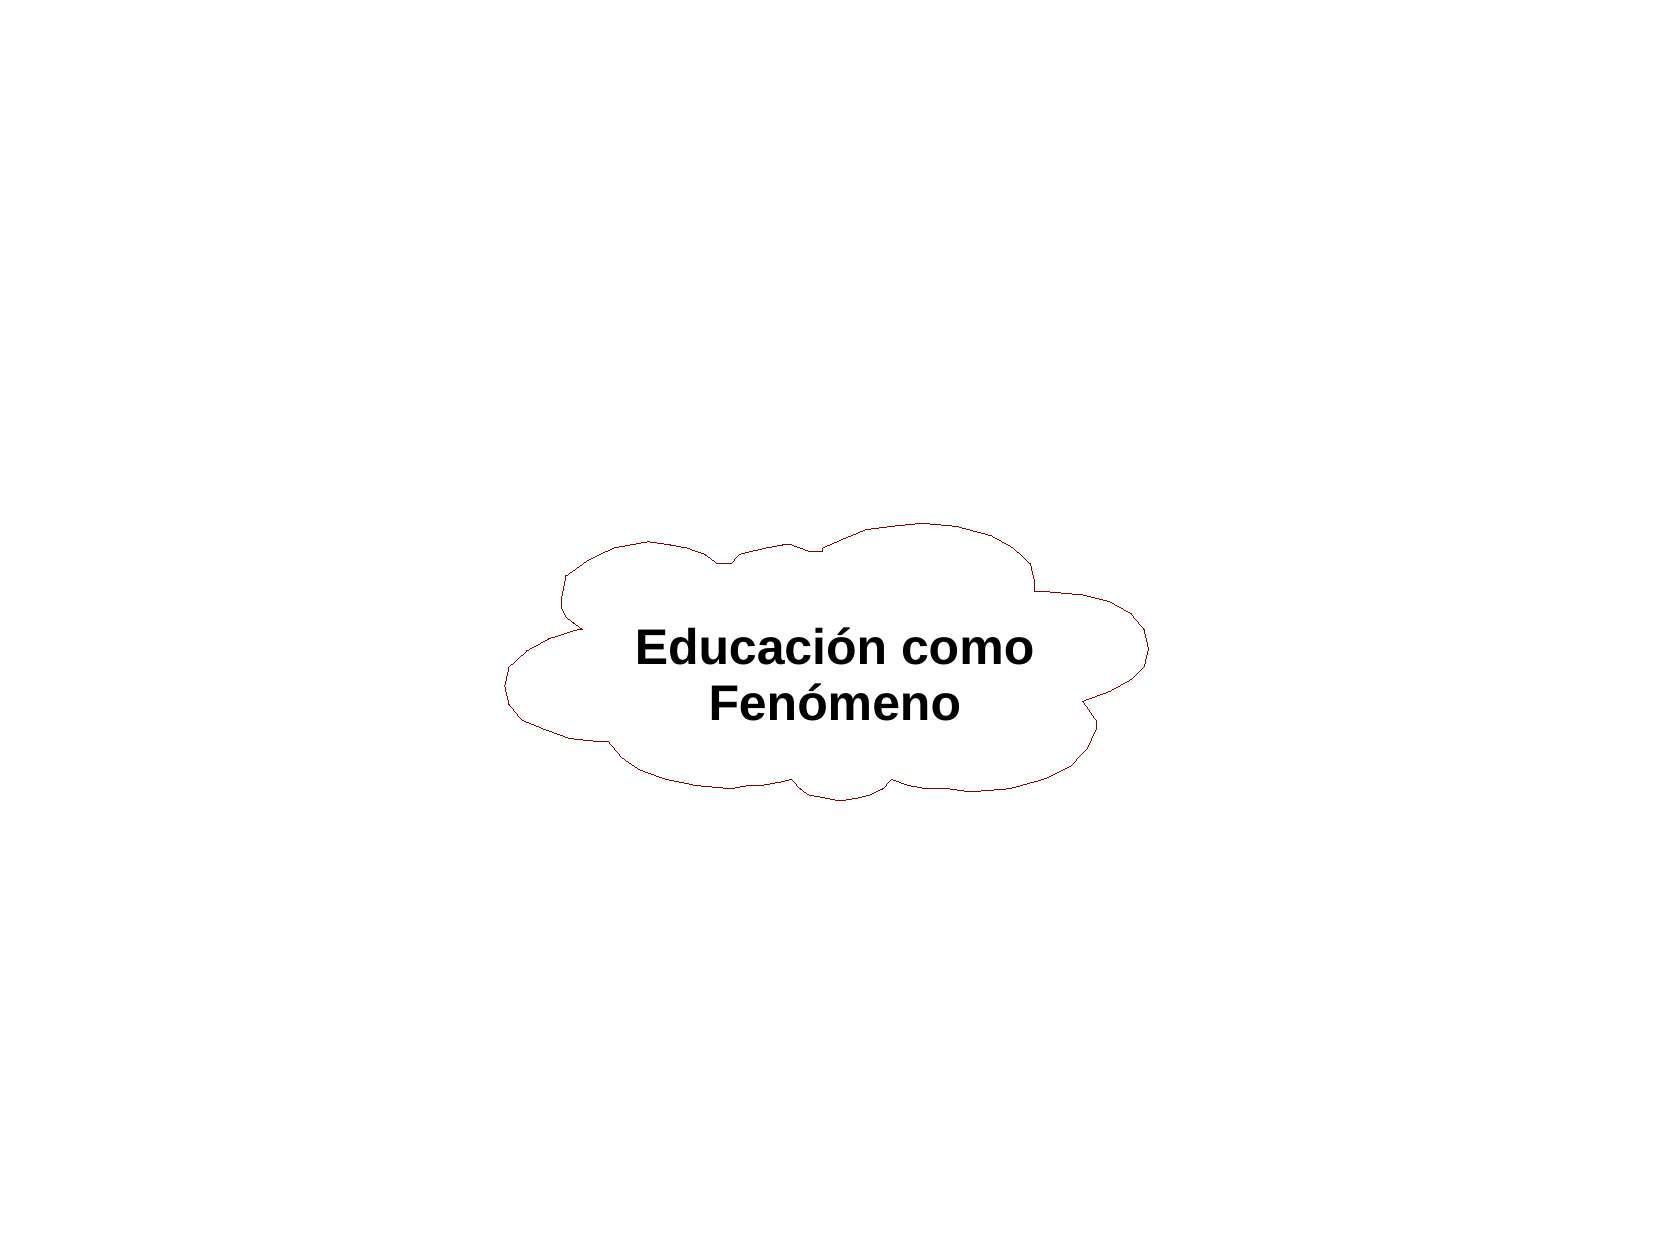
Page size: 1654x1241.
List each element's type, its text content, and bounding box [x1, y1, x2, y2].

text_box Educación como Fenómeno [620, 611, 1050, 739]
